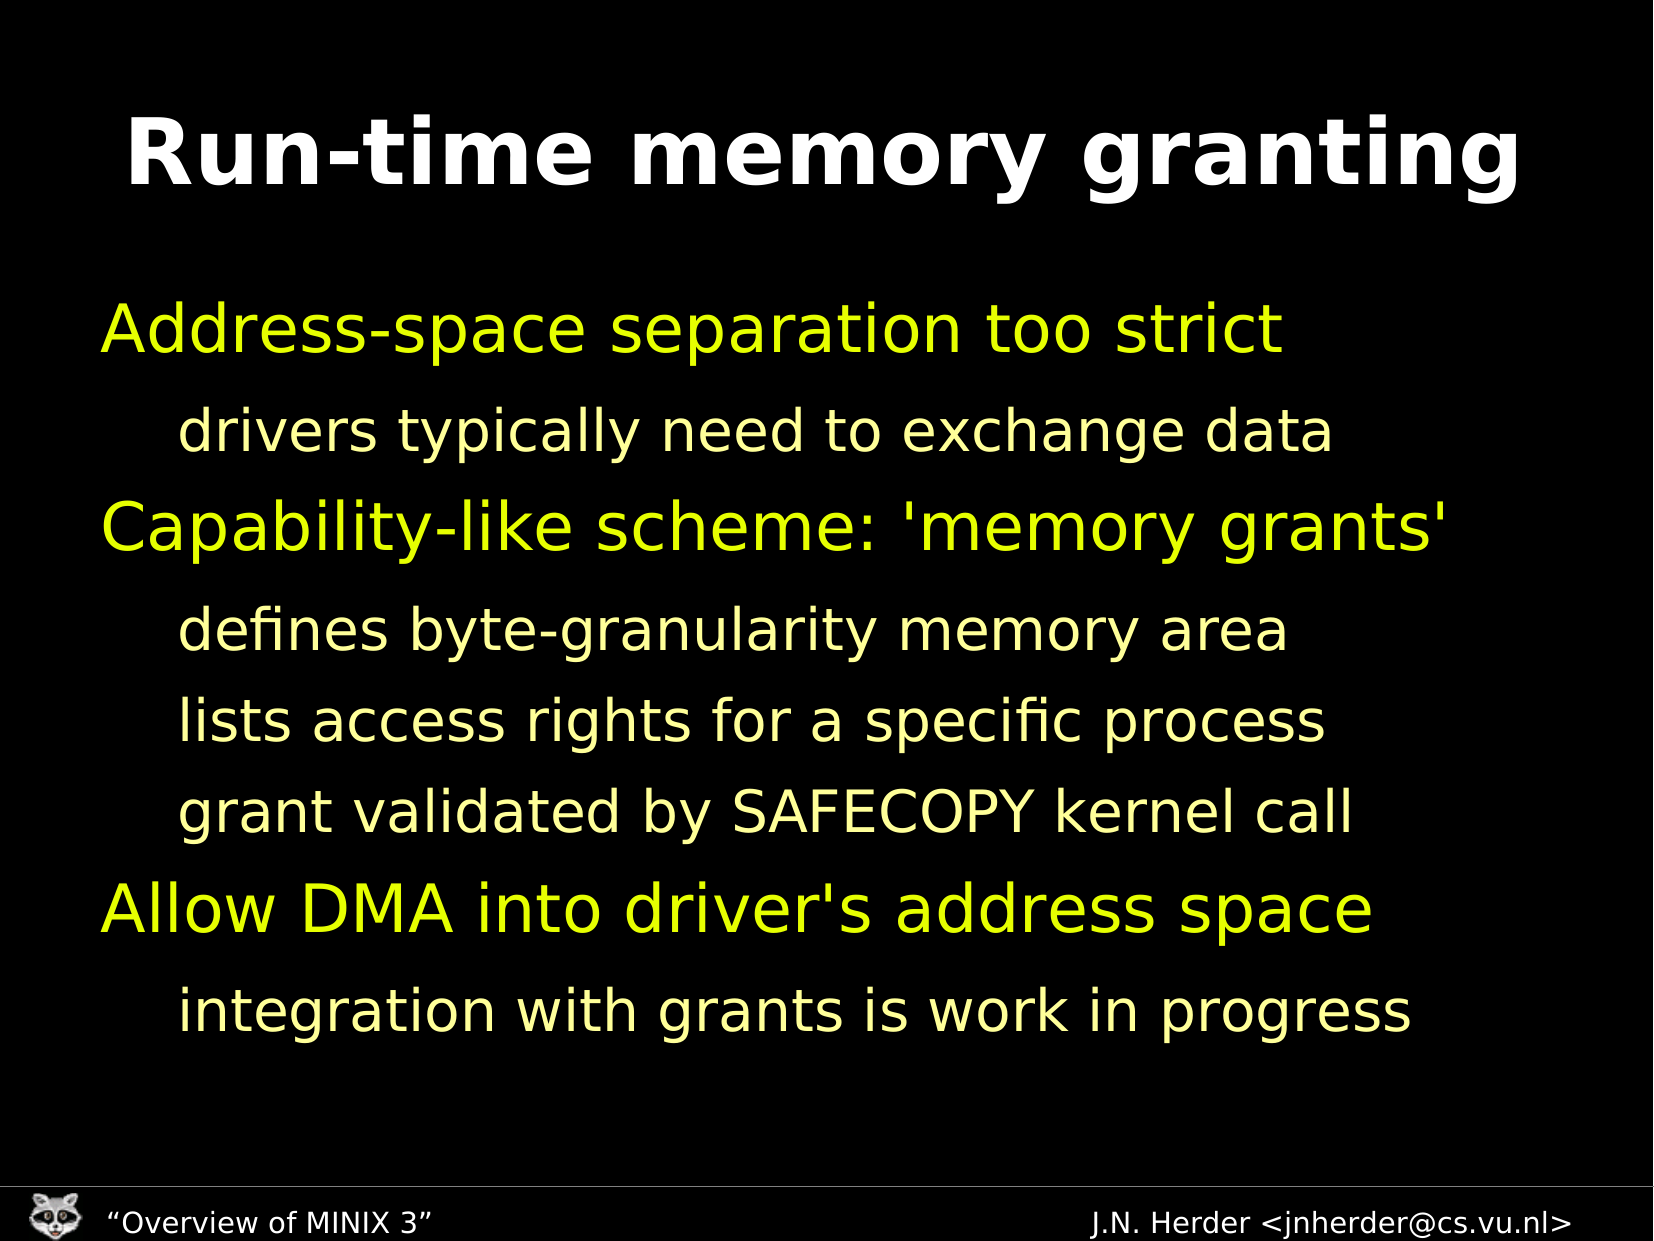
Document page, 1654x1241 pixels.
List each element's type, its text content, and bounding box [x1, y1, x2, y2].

picture [29, 1193, 83, 1241]
title Run-time memory granting [75, 43, 1576, 263]
list Address-space separation too strict drivers typically need to exchange data Capability-like scheme: 'memory grants' defines byte-granularity memory area lists access rights for a specific process grant validated by SAFECOPY kernel call Allow DMA into driver's address space integration with grants is work in progress [82, 290, 1571, 1109]
